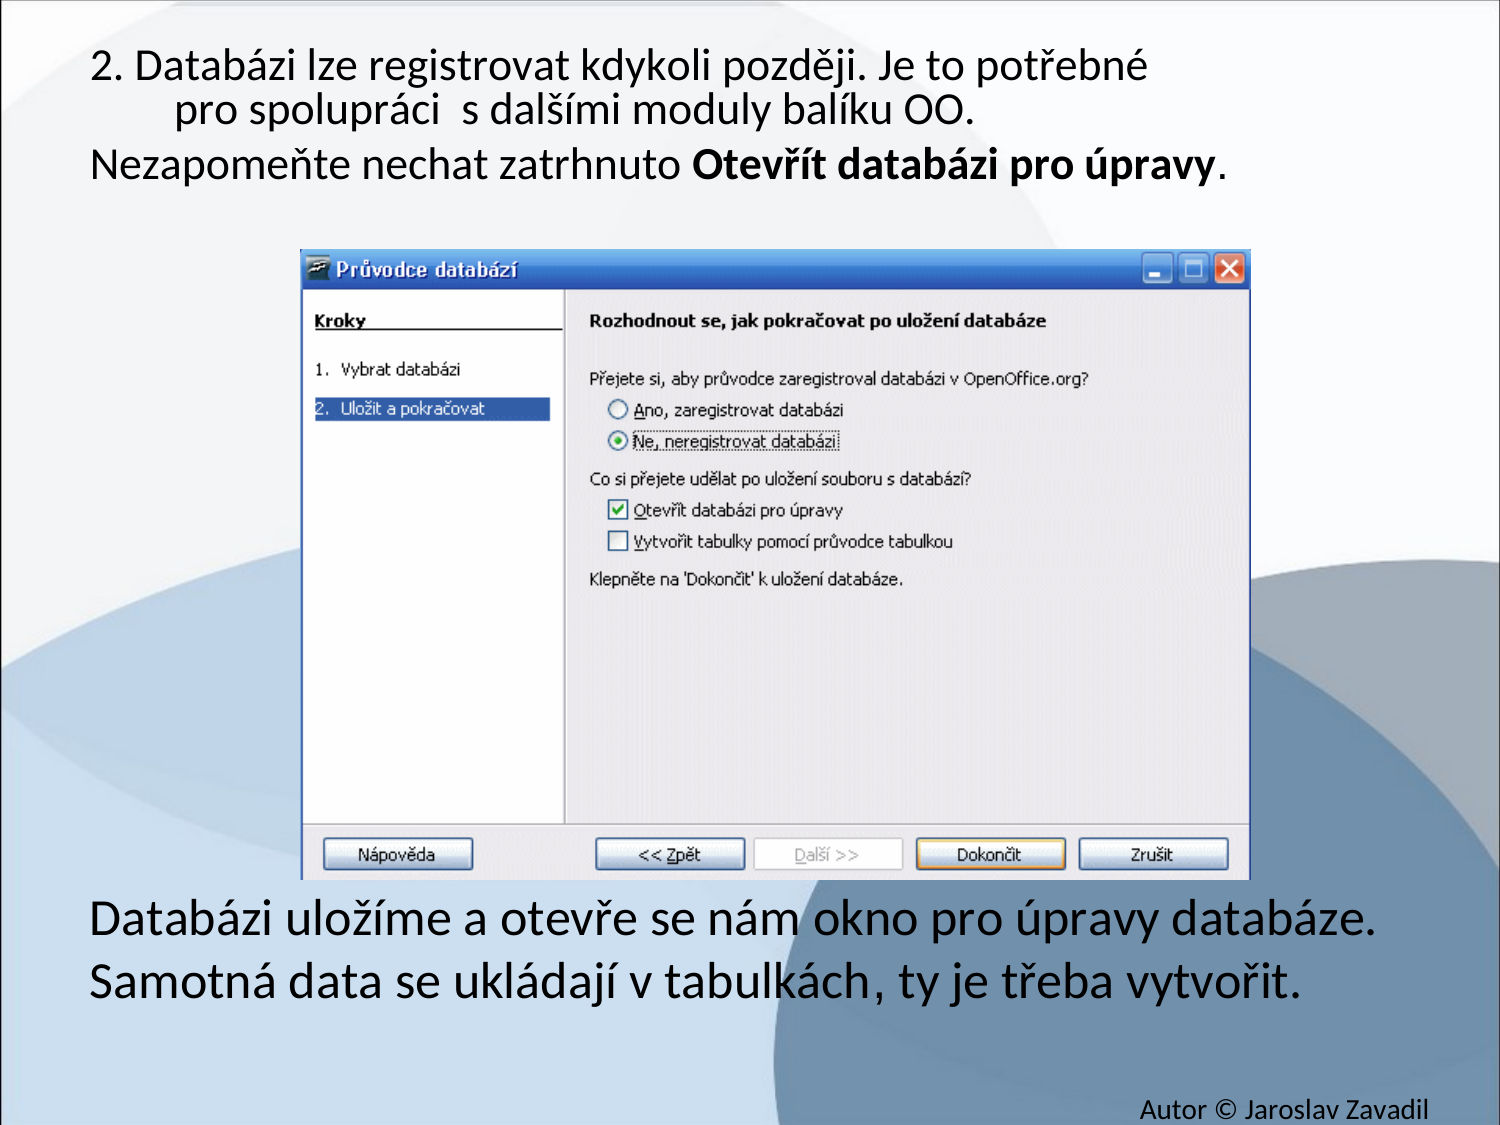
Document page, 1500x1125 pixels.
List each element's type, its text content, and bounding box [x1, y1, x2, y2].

text_box Databázi uložíme a otevře se nám okno pro úpravy databáze. Samotná data se ukládají v tabulkách, ty je třeba vytvořit. [75, 887, 1426, 1063]
text_box Autor © Jaroslav Zavadil [1125, 1082, 1445, 1125]
picture [0, 0, 1500, 1125]
text_box 2. Databázi lze registrovat kdykoli později. Je to potřebné pro spolupráci s dalšími moduly balíku OO. Nezapomeňte nechat zatrhnuto Otevřít databázi pro úpravy. [75, 37, 1426, 251]
